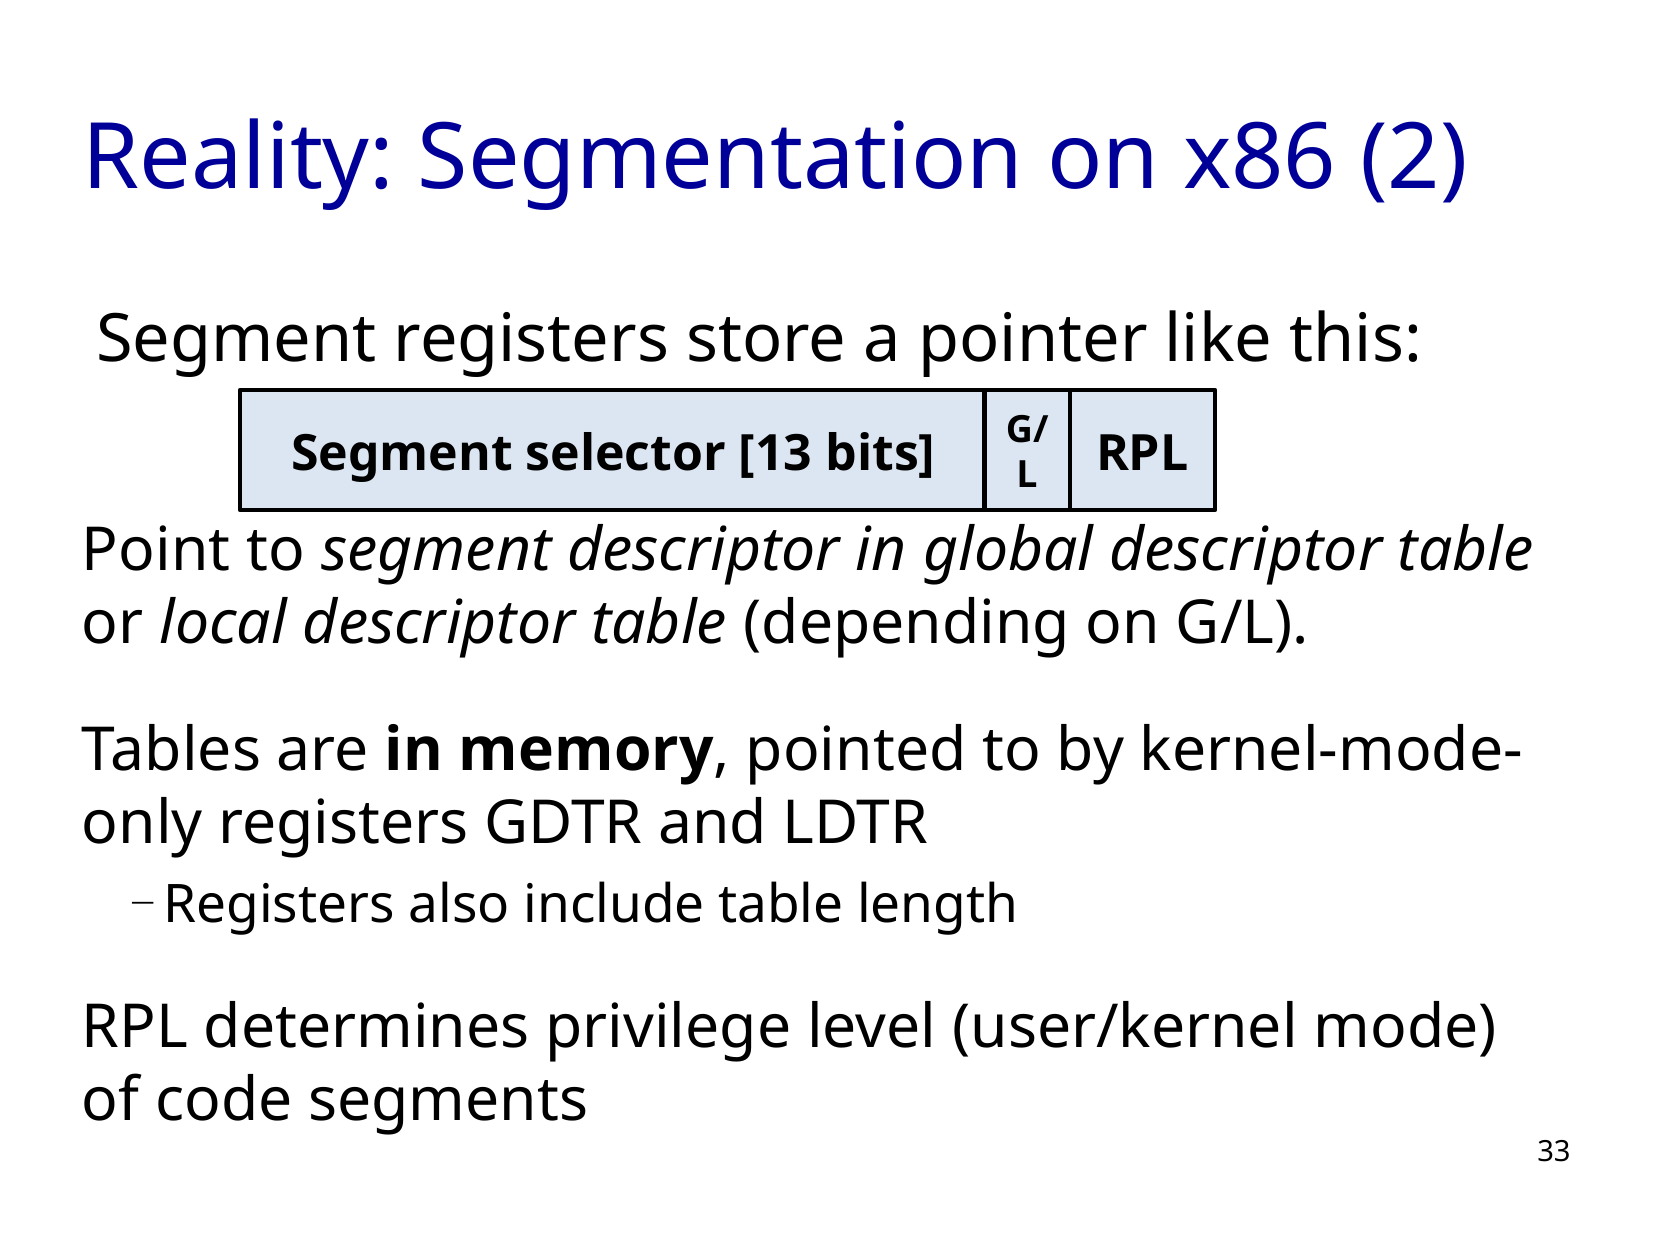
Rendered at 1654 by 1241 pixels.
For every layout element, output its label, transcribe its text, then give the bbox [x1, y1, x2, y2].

text_box G/L [984, 390, 1069, 510]
title Reality: Segmentation on x86 (2) [82, 49, 1571, 257]
text_box RPL [1069, 390, 1215, 510]
list Point to segment descriptor in global descriptor table or local descriptor table (depending on G/L). Tables are in memory, pointed to by kernel-mode-only registers GDTR and LDTR Registers also include table length RPL determines privilege level (user/kernel mode) of code segments [49, 510, 1561, 1141]
text_box Segment selector [13 bits] [240, 390, 984, 510]
list Segment registers store a pointer like this: [60, 290, 1571, 391]
